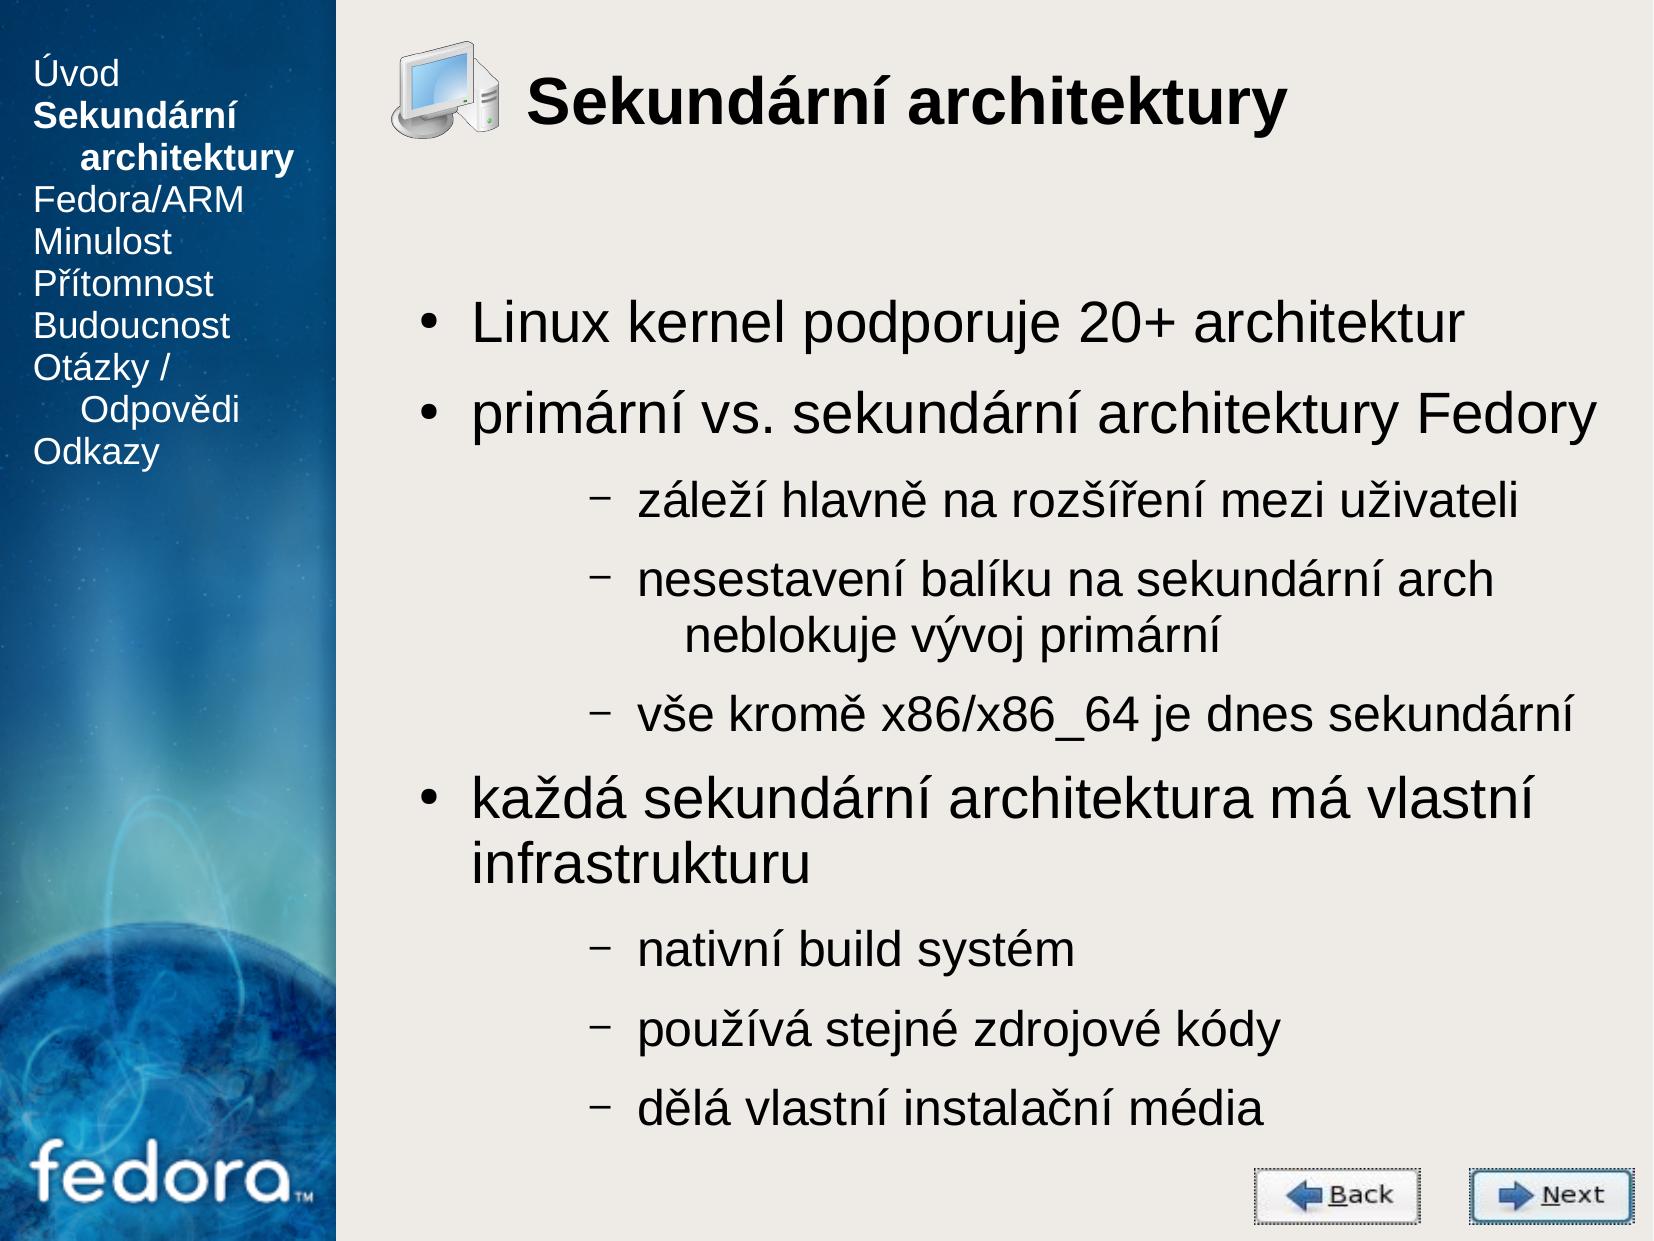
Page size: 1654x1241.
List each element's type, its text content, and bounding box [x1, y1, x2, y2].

text_box Sekundární architektury [511, 56, 1316, 147]
text_box Úvod Sekundární architektury Fedora/ARM Minulost Přítomnost Budoucnost Otázky / Odpovědi Odkazy [18, 45, 327, 481]
list Linux kernel podporuje 20+ architektur primární vs. sekundární architektury Fedory záleží hlavně na rozšíření mezi uživateli nesestavení balíku na sekundární arch neblokuje vývoj primární vše kromě x86/x86_64 je dnes sekundární každá sekundární architektura má vlastní infrastrukturu nativní build systém používá stejné zdrojové kódy dělá vlastní instalační média [400, 290, 1617, 1137]
picture [0, 0, 1654, 1241]
